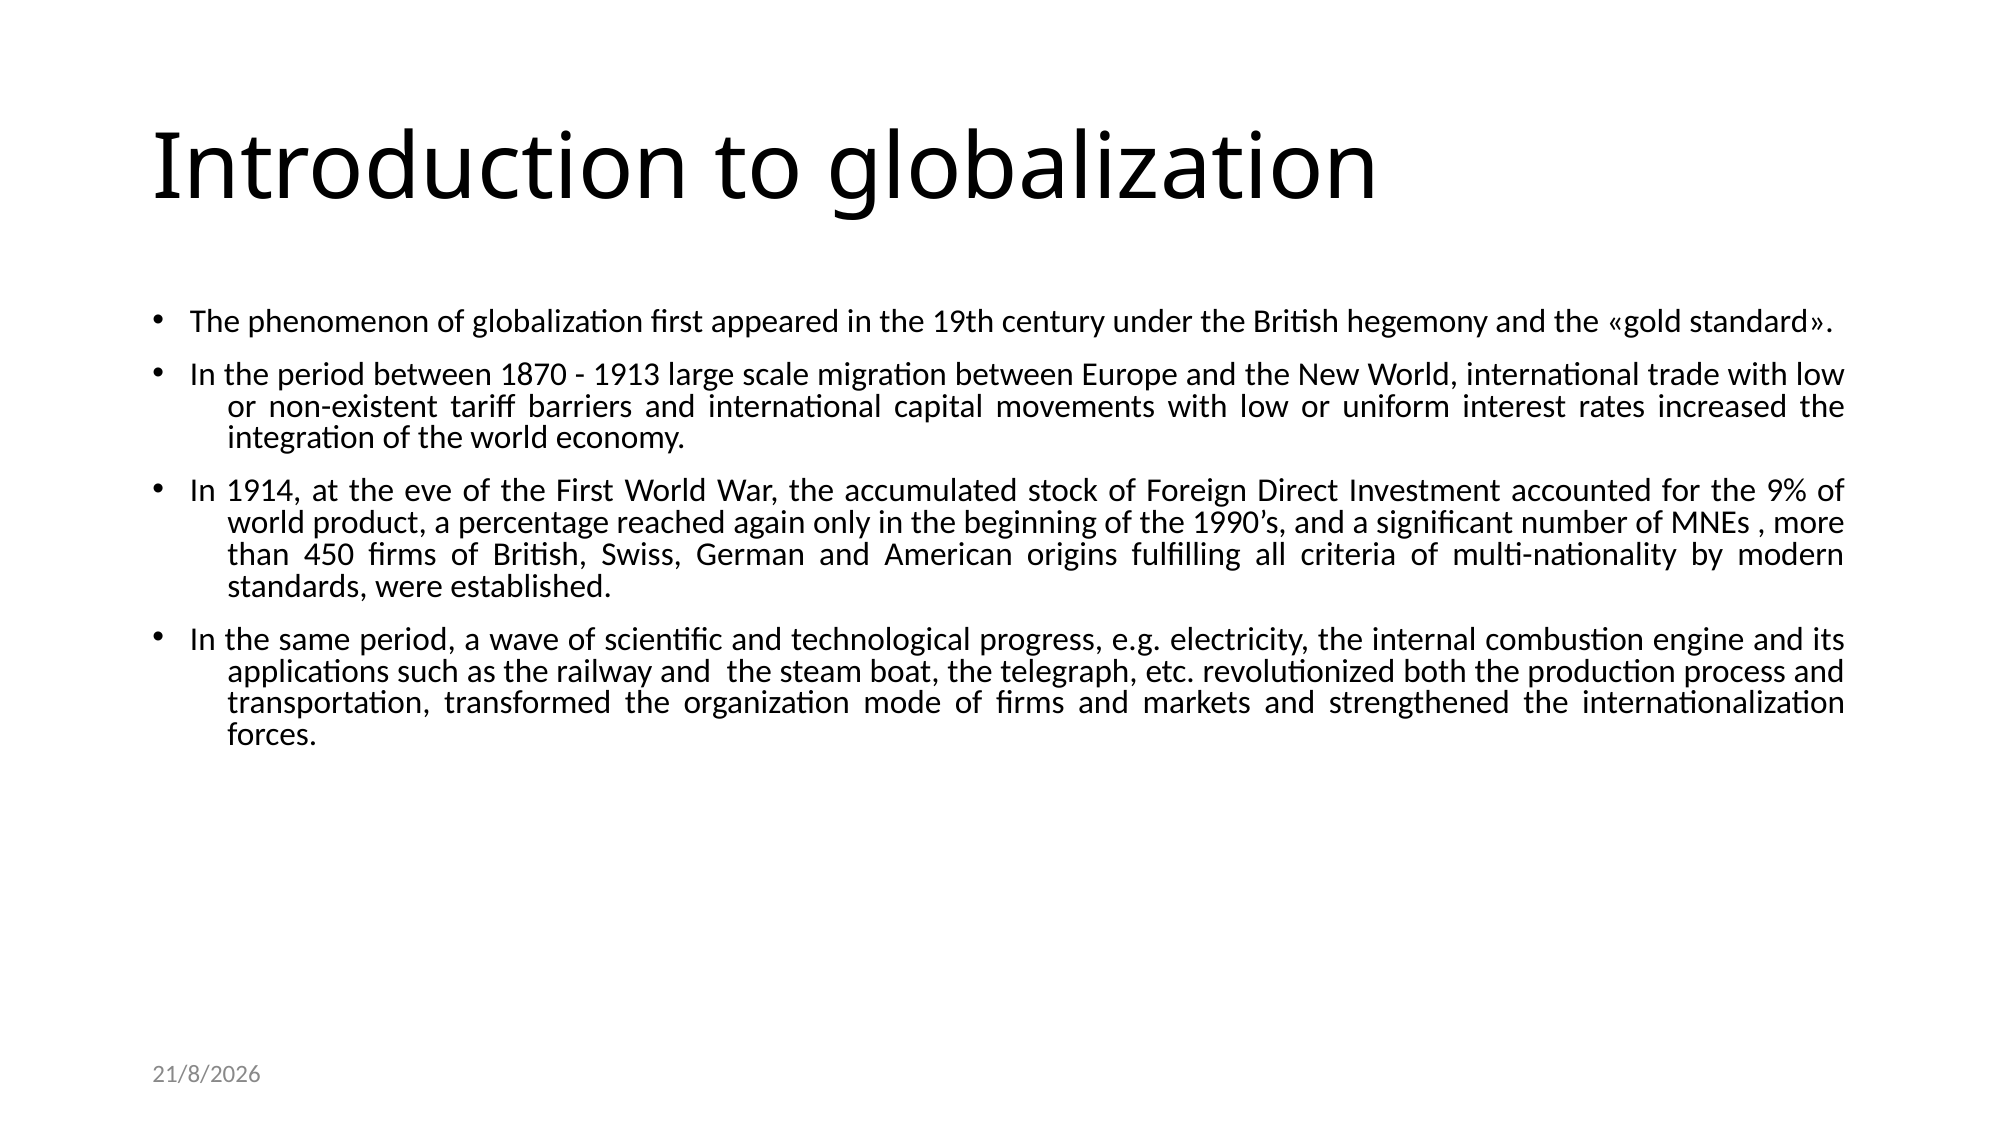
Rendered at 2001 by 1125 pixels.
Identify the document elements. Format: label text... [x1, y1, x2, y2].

list The phenomenon of globalization first appeared in the 19th century under the British hegemony and the «gold standard». In the period between 1870 - 1913 large scale migration between Europe and the New World, international trade with low or non-existent tariff barriers and international capital movements with low or uniform interest rates increased the integration of the world economy. In 1914, at the eve of the First World War, the accumulated stock of Foreign Direct Investment accounted for the 9% of world product, a percentage reached again only in the beginning of the 1990’s, and a significant number of MNEs , more than 450 firms of British, Swiss, German and American origins fulfilling all criteria of multi-nationality by modern standards, were established. In the same period, a wave of scientific and technological progress, e.g. electricity, the internal combustion engine and its applications such as the railway and the steam boat, the telegraph, etc. revolutionized both the production process and transportation, transformed the organization mode of firms and markets and strengthened the internationalization forces. [137, 299, 1863, 1014]
text_box 15/3/2022 [137, 1042, 588, 1103]
title Introduction to globalization [137, 59, 1863, 278]
